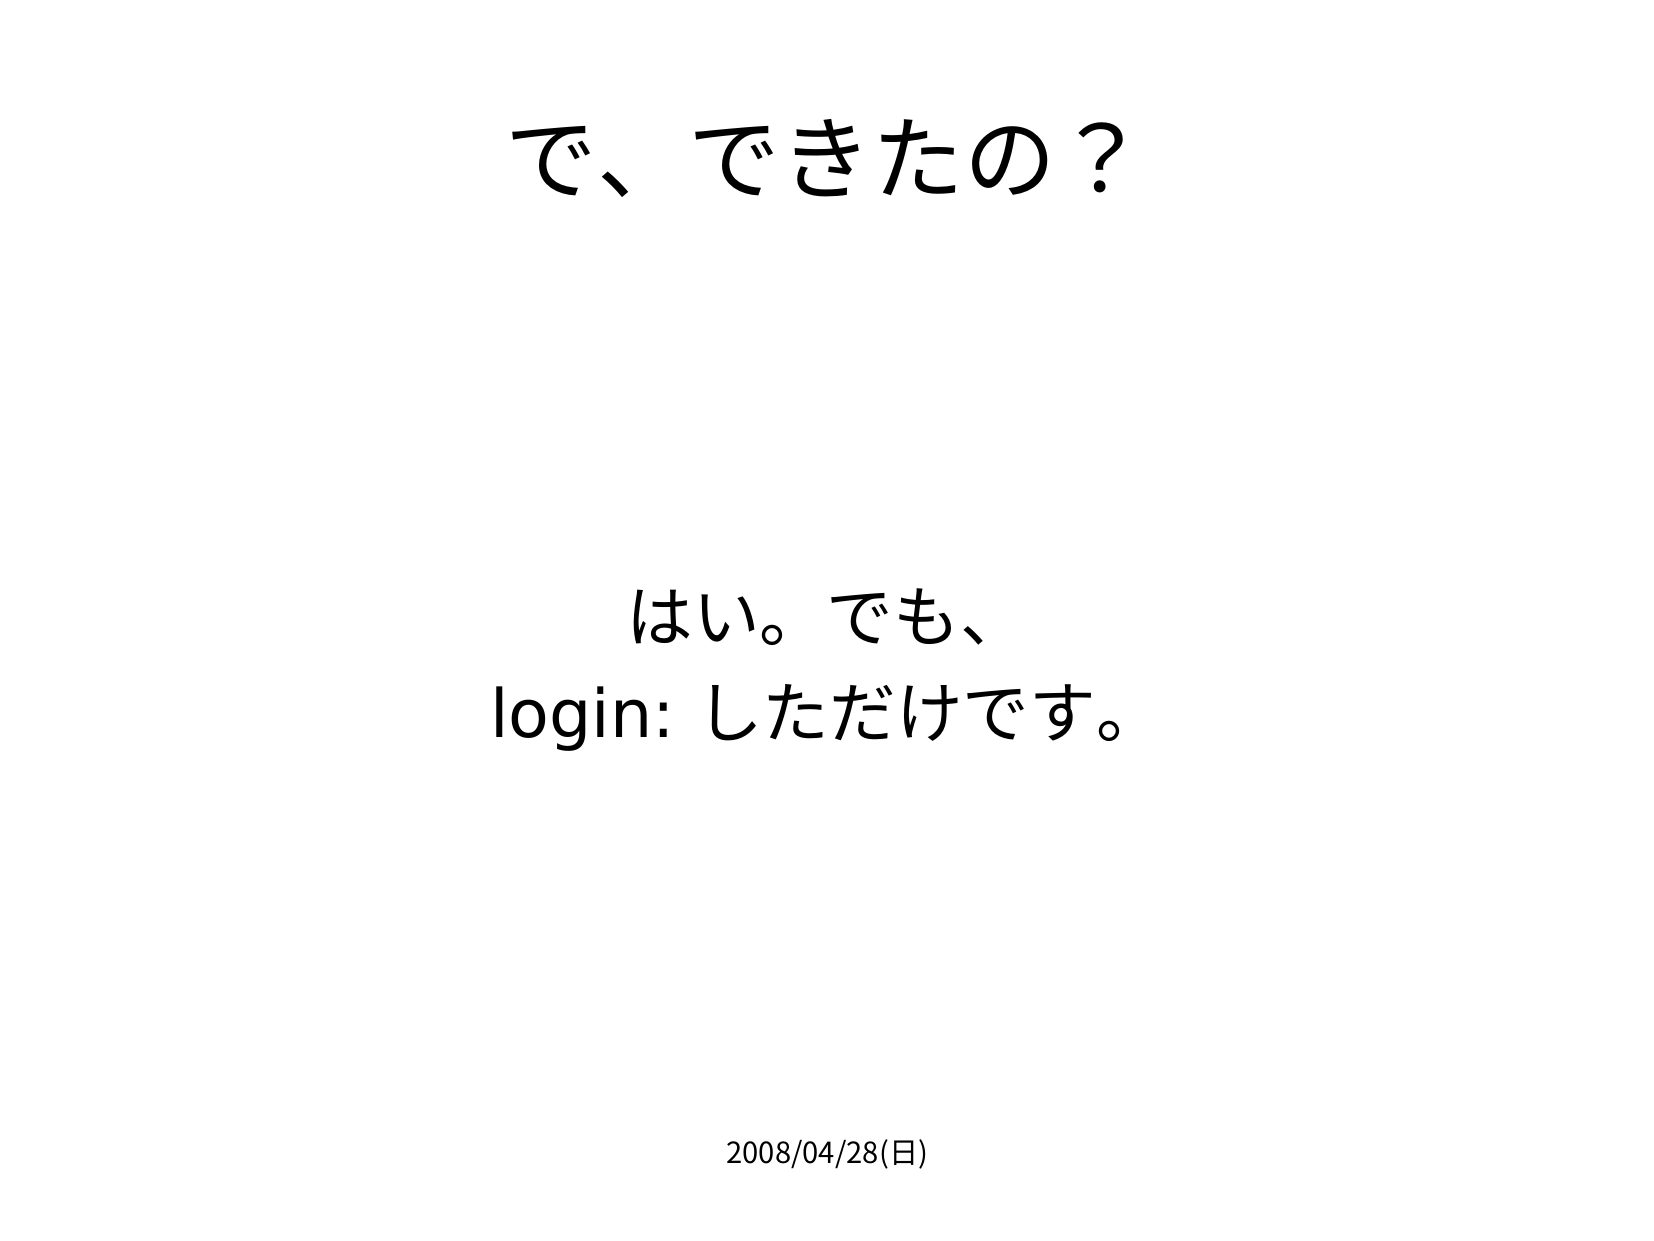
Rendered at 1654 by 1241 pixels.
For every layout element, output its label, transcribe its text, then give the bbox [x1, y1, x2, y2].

title で、できたの？ [82, 56, 1571, 250]
subtitle はい。でも、 login: しただけです。 [82, 297, 1571, 1102]
